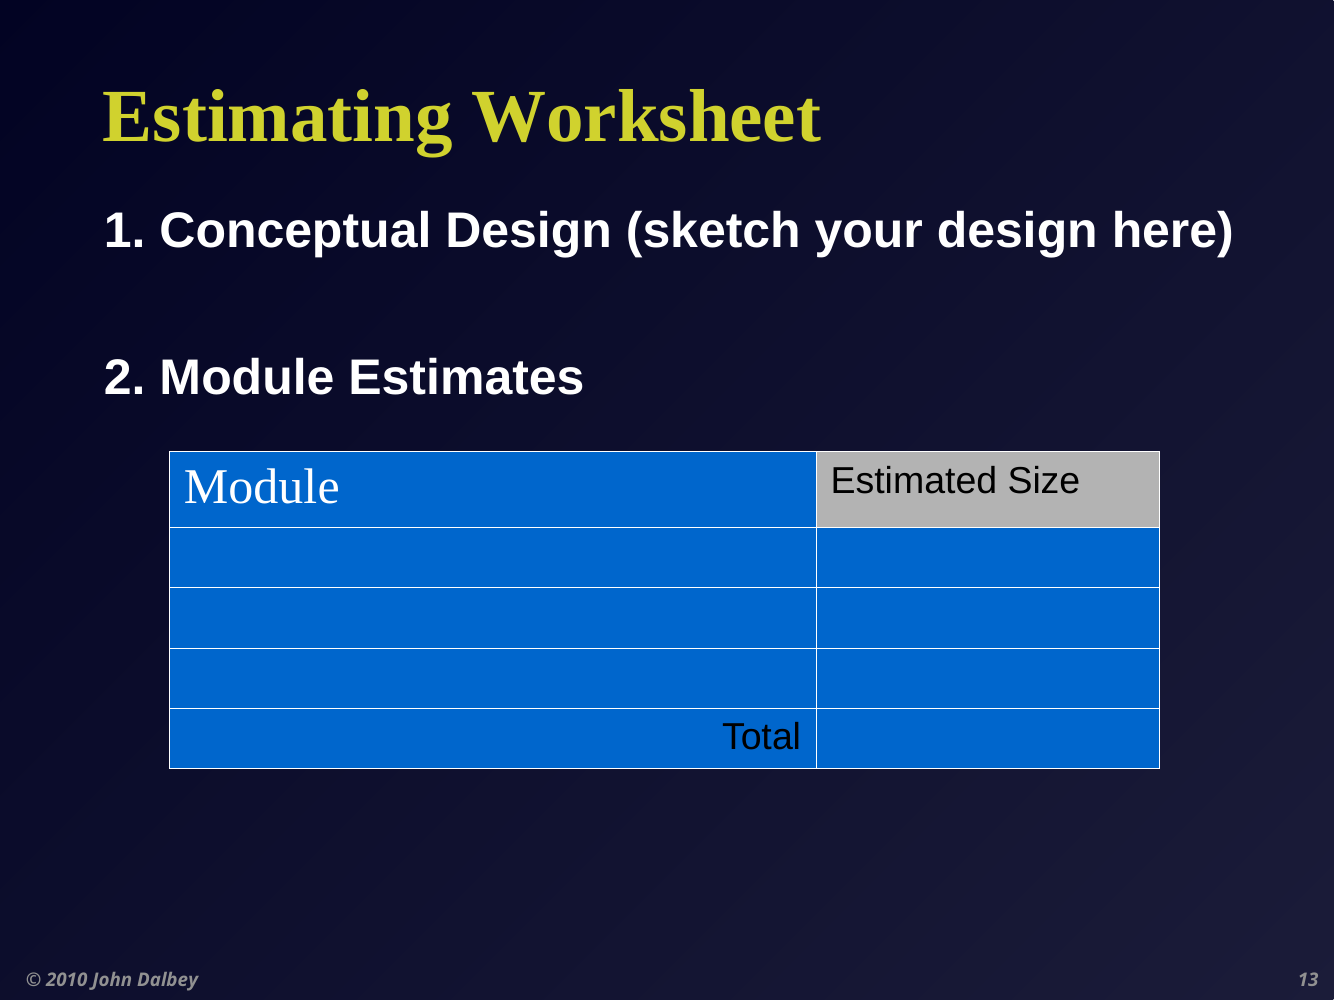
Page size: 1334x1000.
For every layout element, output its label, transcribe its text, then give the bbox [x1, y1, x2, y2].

table_cell Total [170, 709, 816, 768]
table_cell [817, 649, 1159, 708]
table_cell [817, 588, 1159, 648]
title Estimating Worksheet [88, 54, 1288, 180]
table_cell [170, 588, 816, 648]
table_cell [170, 649, 816, 708]
table_cell [170, 528, 816, 587]
table_cell [817, 709, 1159, 768]
table_header Module [170, 452, 816, 527]
list 1. Conceptual Design (sketch your design here) 2. Module Estimates [69, 196, 1270, 951]
table_header Estimated Size [817, 452, 1159, 527]
table_cell [817, 528, 1159, 587]
